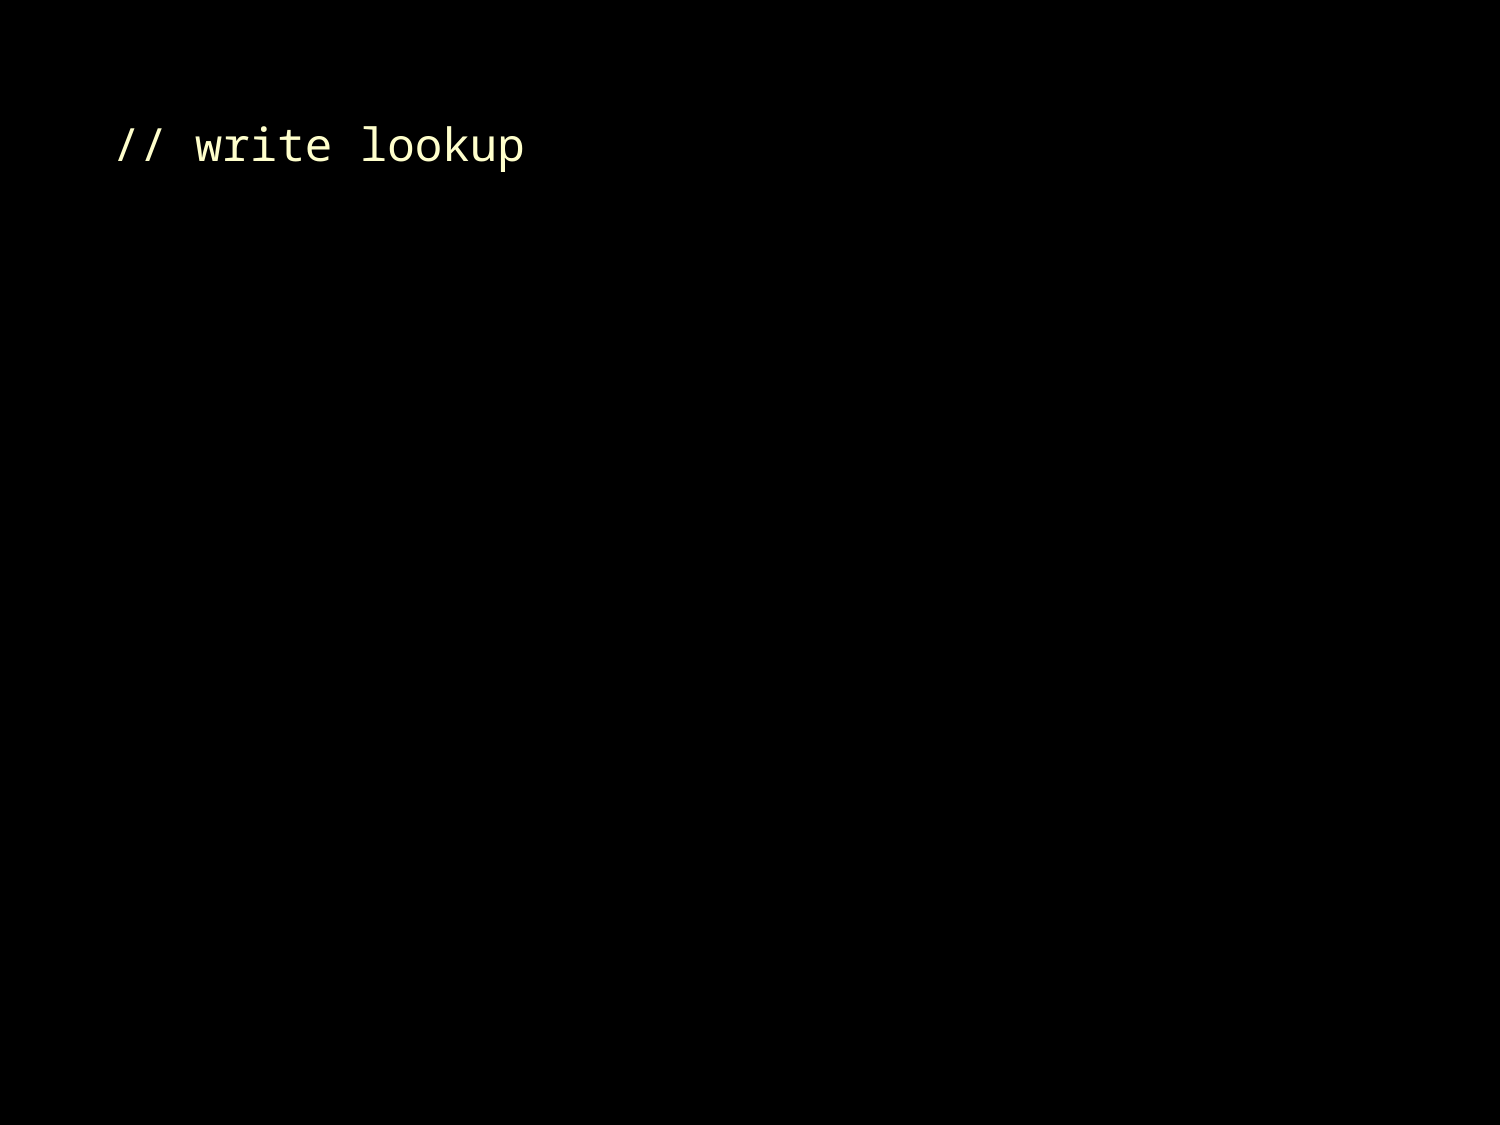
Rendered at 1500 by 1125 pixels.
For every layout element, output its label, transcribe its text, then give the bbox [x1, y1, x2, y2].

list // write lookup [112, 112, 1426, 1011]
